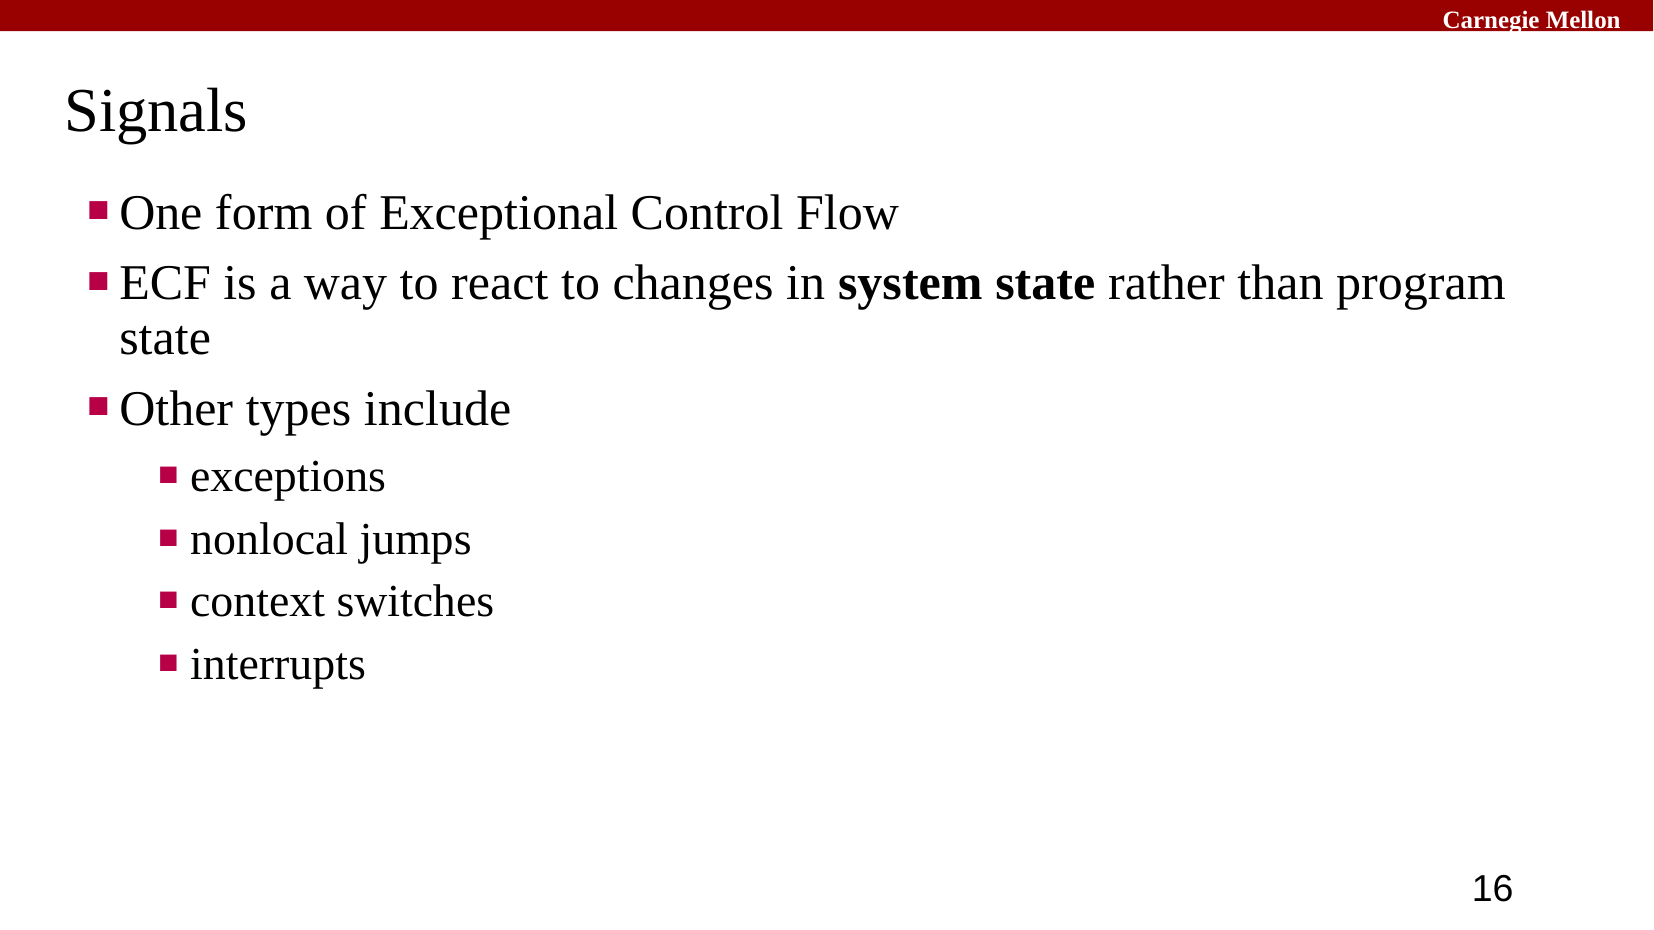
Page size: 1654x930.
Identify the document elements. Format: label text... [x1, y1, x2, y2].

list One form of Exceptional Control Flow ECF is a way to react to changes in system state rather than program state Other types include exceptions nonlocal jumps context switches interrupts [71, 184, 1576, 859]
title Signals [64, 58, 1576, 163]
